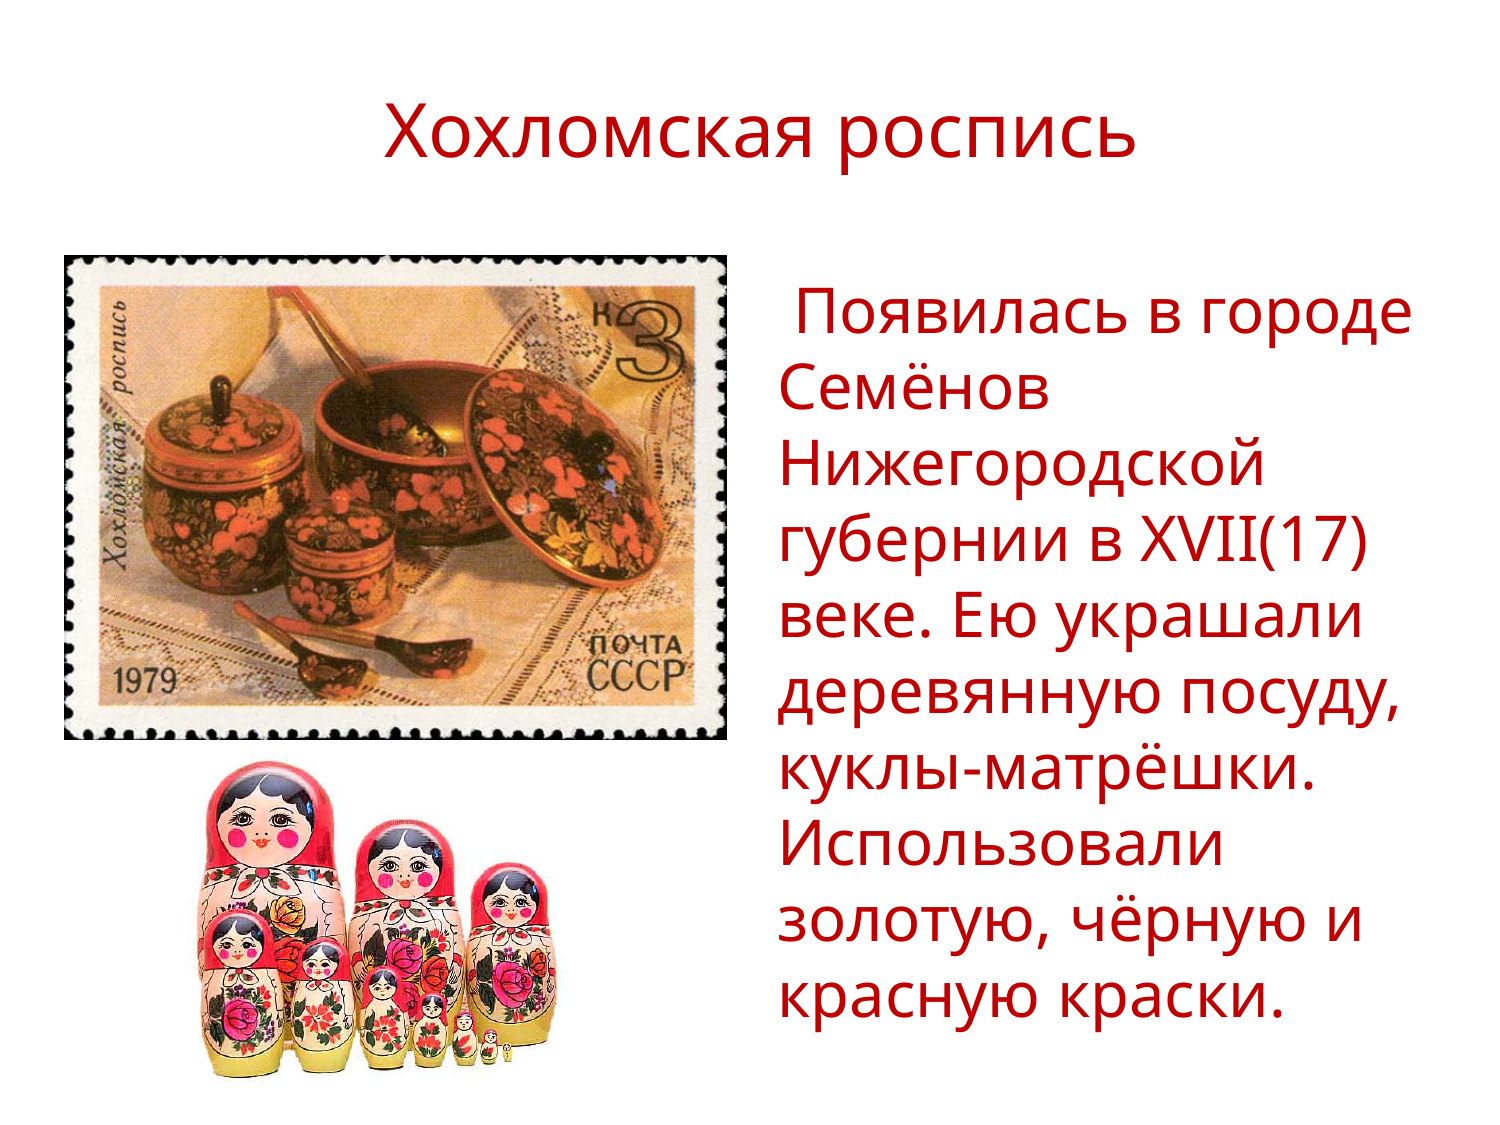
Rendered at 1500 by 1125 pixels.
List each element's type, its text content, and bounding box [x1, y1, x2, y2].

picture [64, 255, 727, 740]
title Хохломская роспись [49, 75, 1475, 213]
list Появилась в городе Семёнов Нижегородской губернии в XVII(17) веке. Ею украшали деревянную посуду, куклы-матрёшки. Использовали золотую, чёрную и красную краски. [762, 262, 1475, 1038]
picture [135, 751, 644, 1125]
